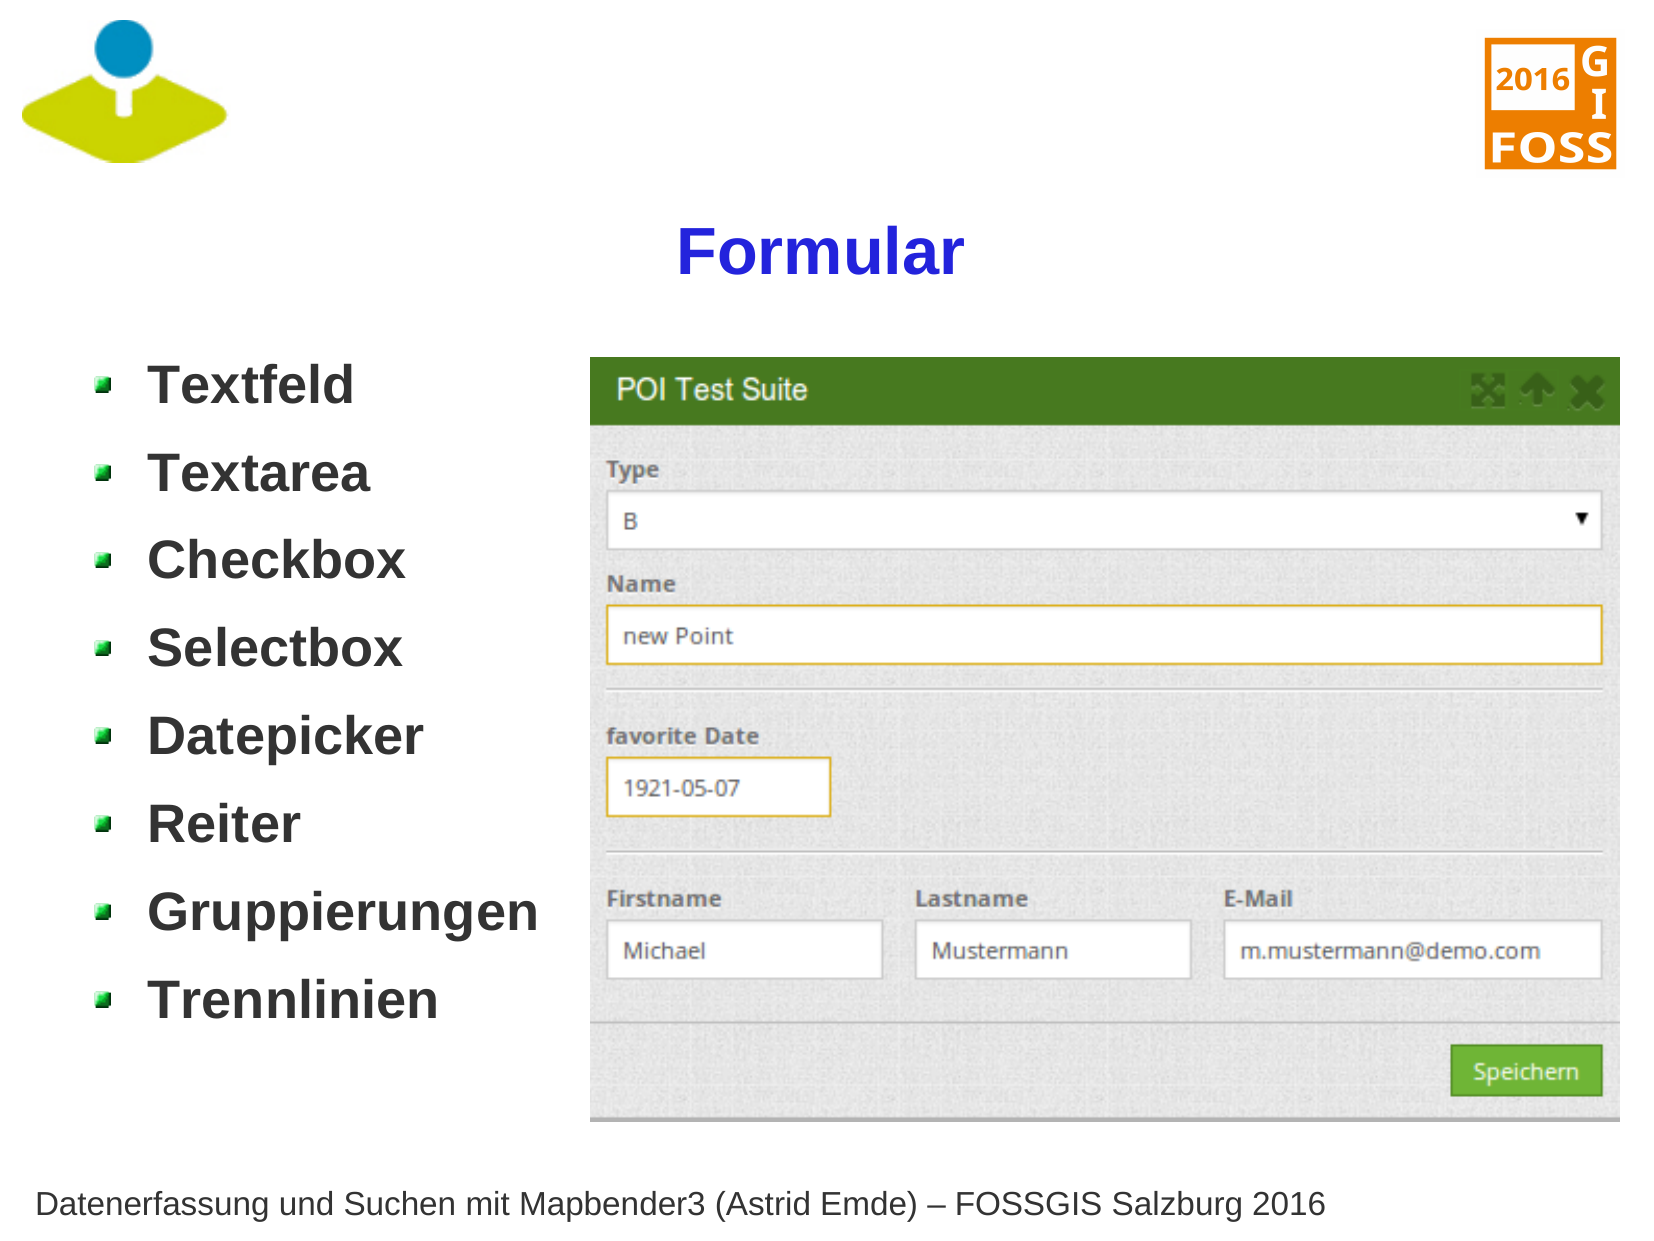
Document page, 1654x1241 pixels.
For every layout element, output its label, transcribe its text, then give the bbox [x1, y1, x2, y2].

picture [22, 20, 231, 163]
list Textfeld Textarea Checkbox Selectbox Datepicker Reiter Gruppierungen Trennlinien [76, 354, 1565, 1173]
picture [1476, 29, 1625, 178]
picture [590, 357, 1620, 1123]
title Formular [76, 177, 1565, 325]
